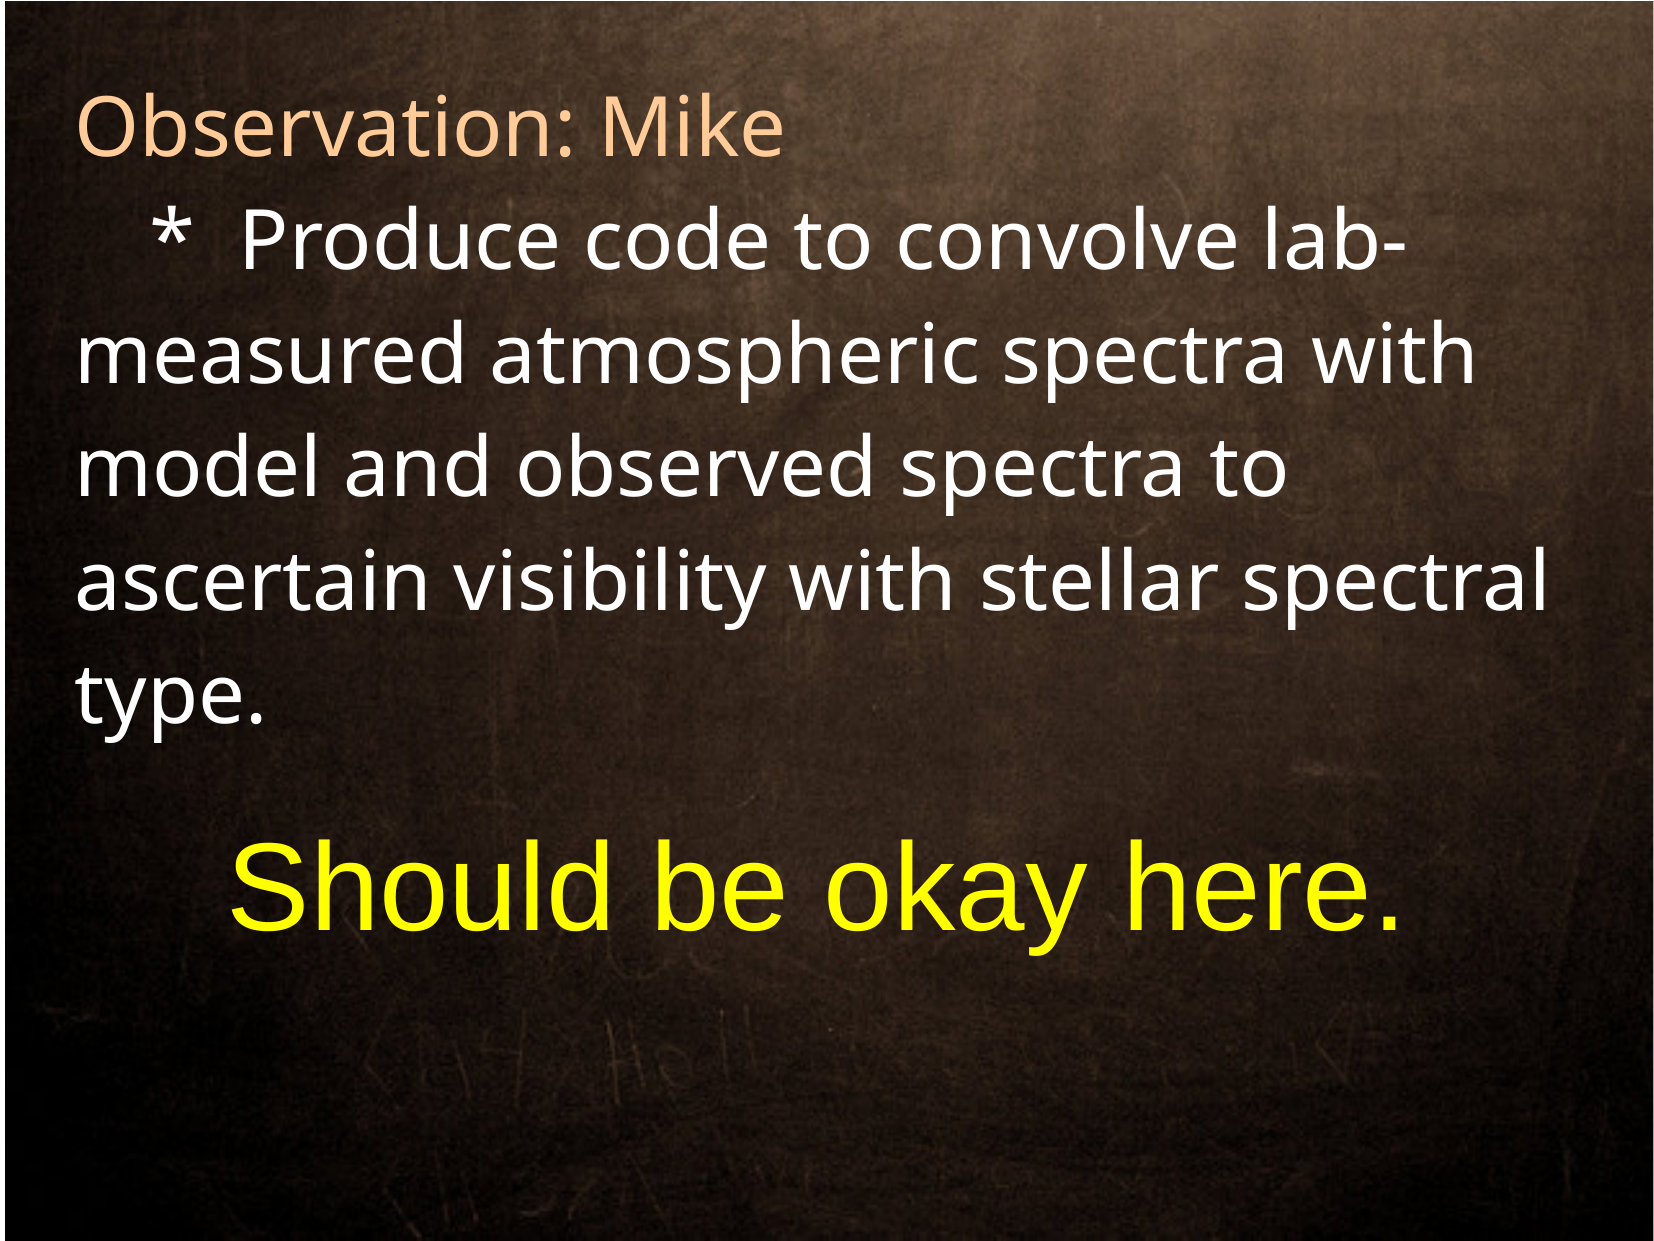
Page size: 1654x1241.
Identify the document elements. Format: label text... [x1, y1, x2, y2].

text_box Observation: Mike * Produce code to convolve lab-measured atmospheric spectra with model and observed spectra to ascertain visibility with stellar spectral type. [60, 60, 1591, 772]
text_box Should be okay here. [45, 810, 1591, 965]
picture [5, 1, 1654, 1241]
